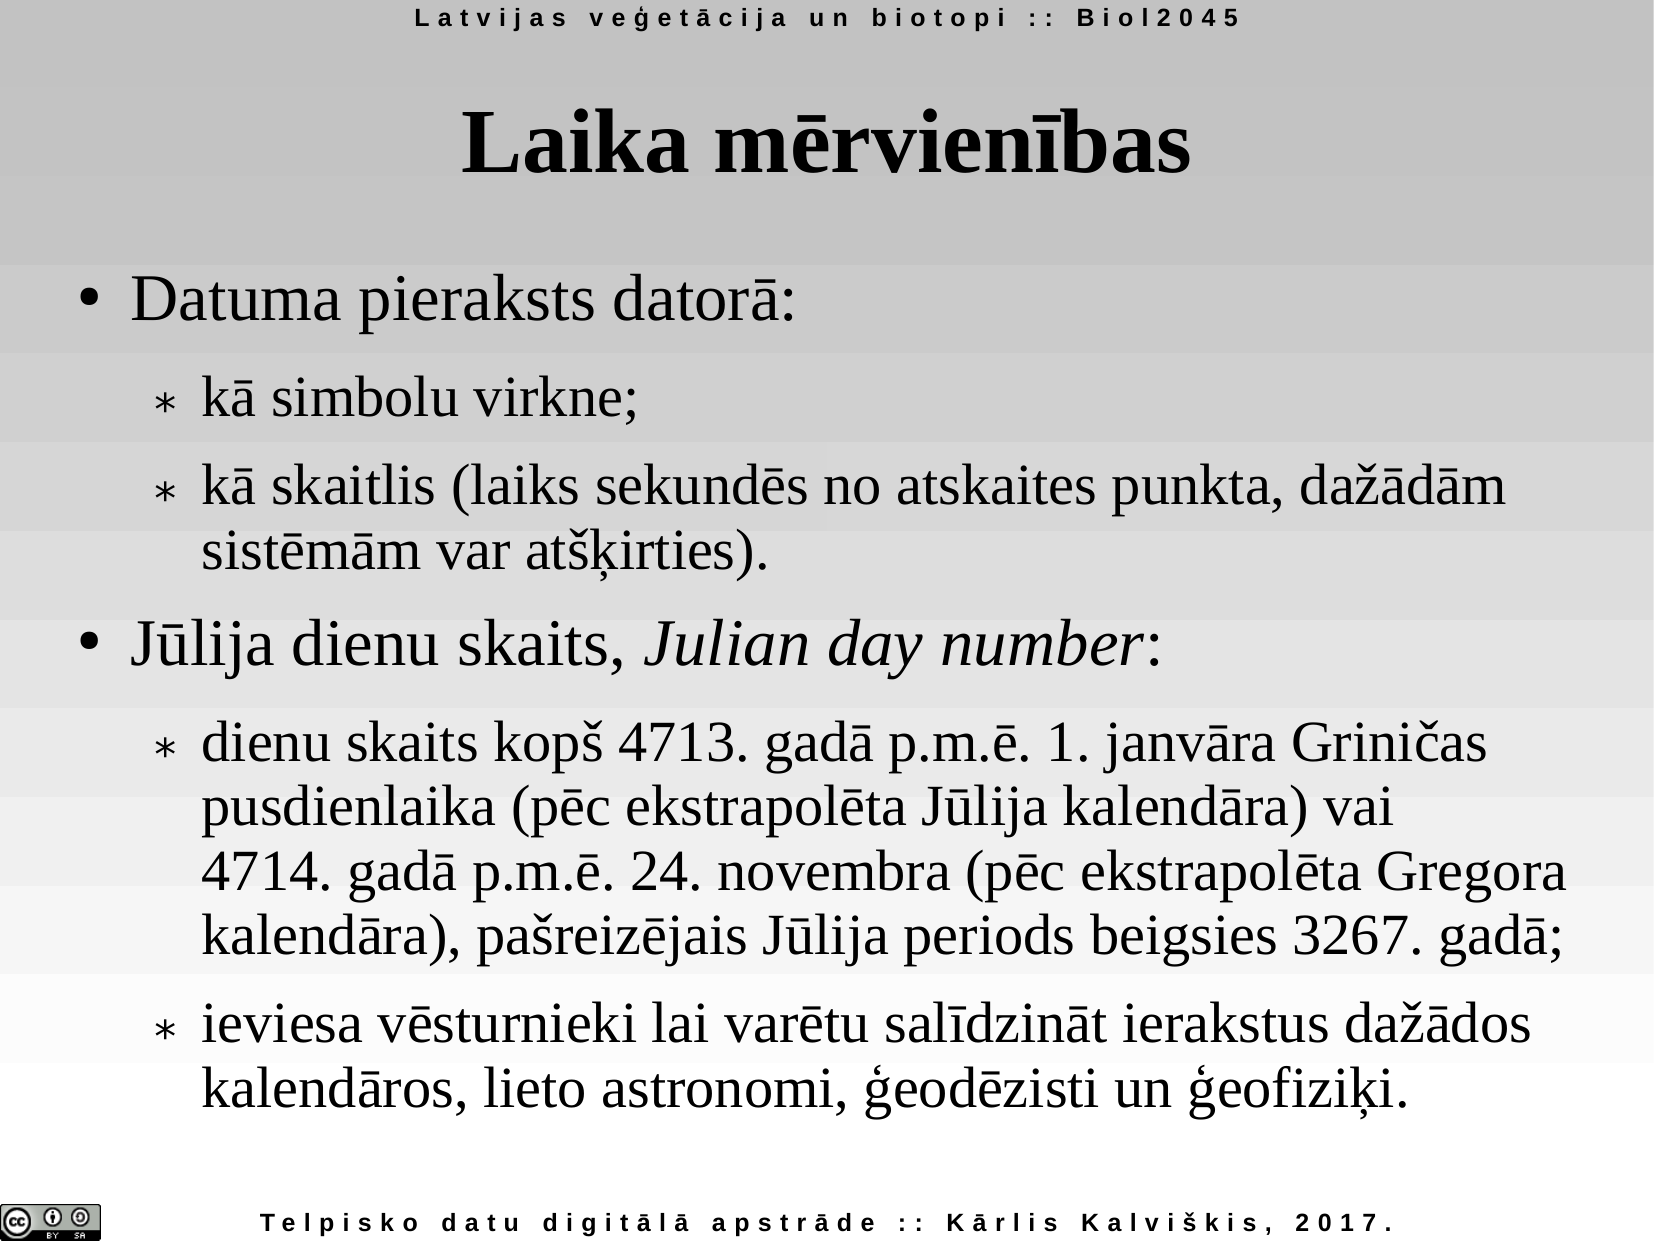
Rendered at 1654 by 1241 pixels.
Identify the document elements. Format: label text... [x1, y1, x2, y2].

title Laika mērvienības [59, 37, 1596, 246]
list Datuma pieraksts datorā: kā simbolu virkne; kā skaitlis (laiks sekundēs no atskaites punkta, dažādām sistēmām var atšķirties). Jūlija dienu skaits, Julian day number: dienu skaits kopš 4713. gadā p.m.ē. 1. janvāra Griničas pusdienlaika (pēc ekstrapolēta Jūlija kalendāra) vai 4714. gadā p.m.ē. 24. novembra (pēc ekstrapolēta Gregora kalendāra), pašreizējais Jūlija periods beigsies 3267. gadā; ieviesa vēsturnieki lai varētu salīdzināt ierakstus dažādos kalendāros, lieto astronomi, ģeodēzisti un ģeofiziķi. [59, 261, 1596, 1175]
picture [0, 0, 1654, 1241]
